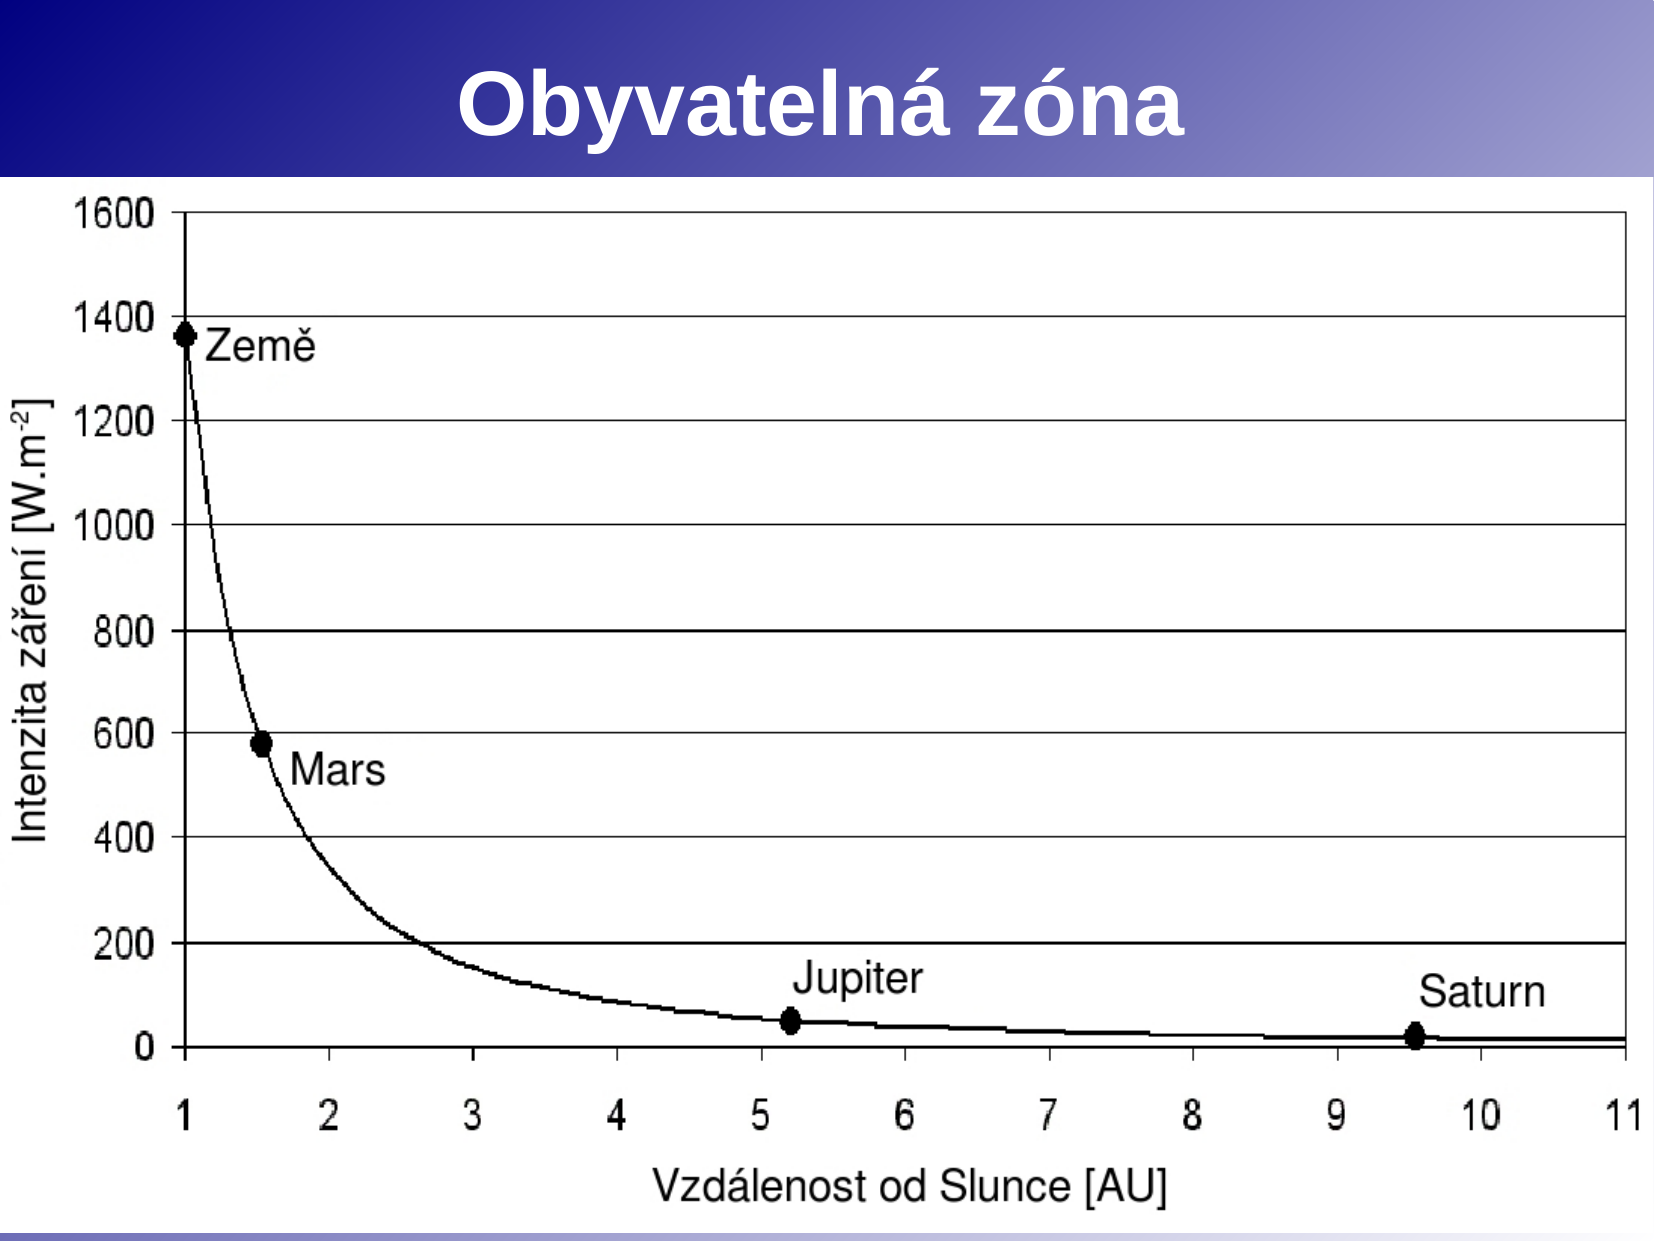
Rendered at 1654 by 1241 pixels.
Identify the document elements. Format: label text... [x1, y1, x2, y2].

picture [0, 177, 1654, 1233]
title Obyvatelná zóna [76, 0, 1565, 177]
